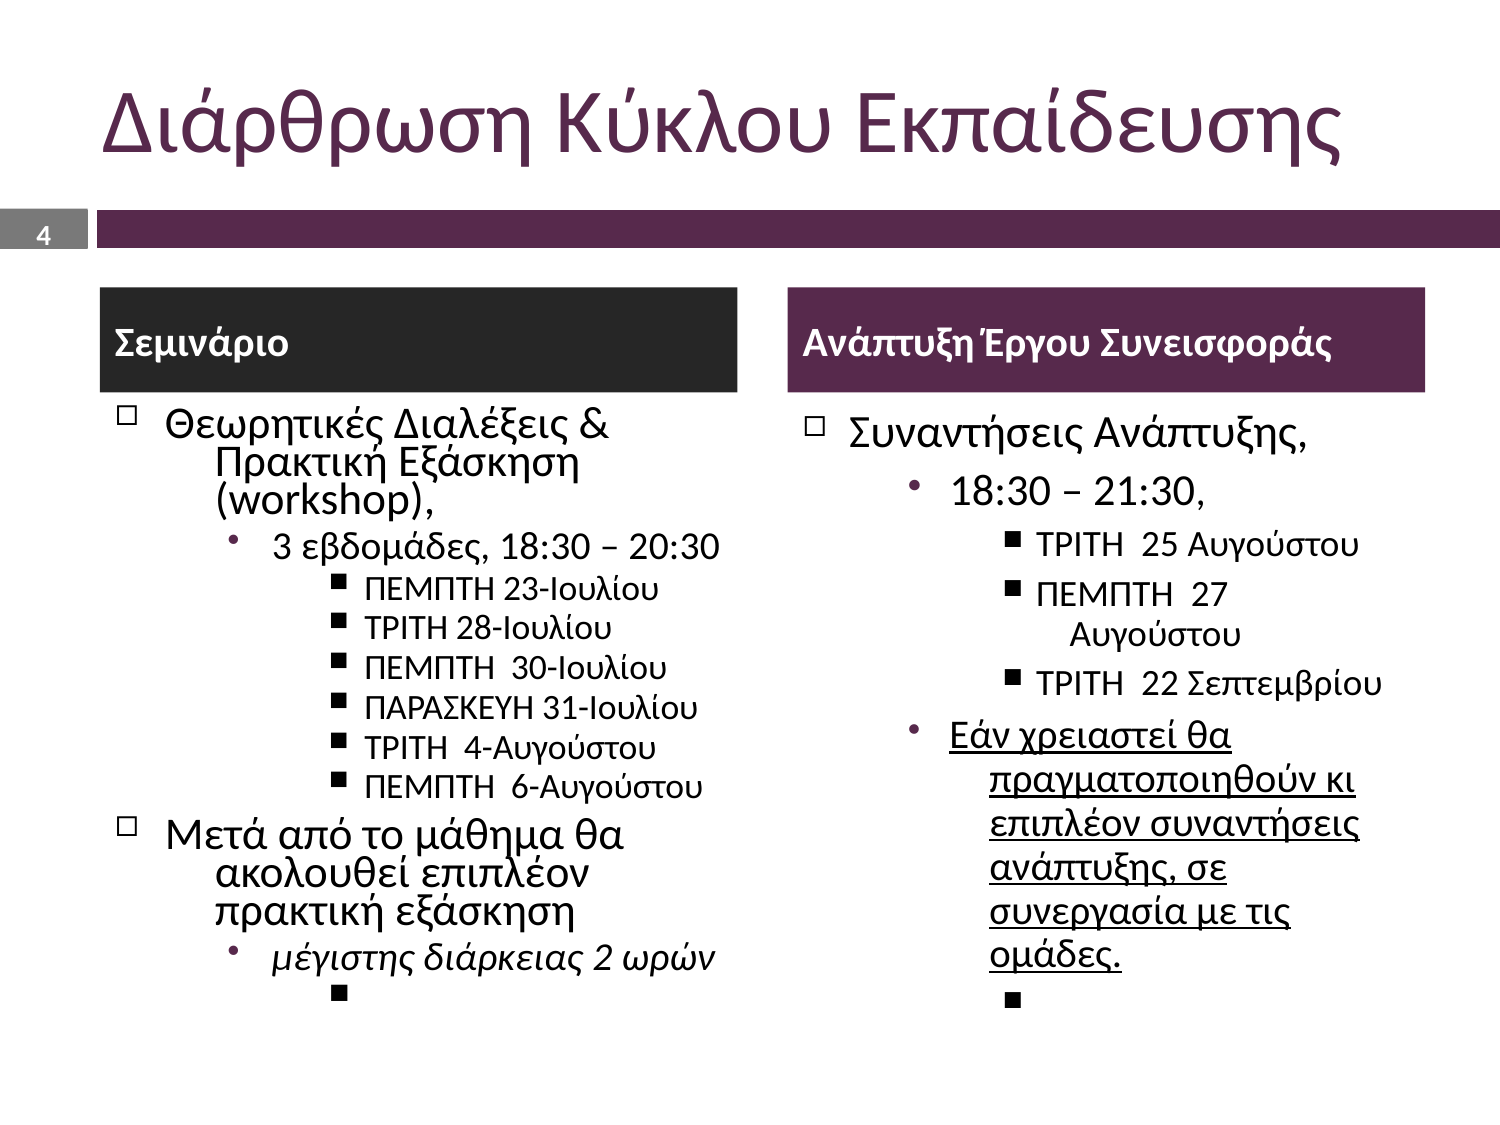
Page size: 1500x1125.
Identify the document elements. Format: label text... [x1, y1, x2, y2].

list Θεωρητικές Διαλέξεις & Πρακτική Εξάσκηση (workshop), 3 εβδομάδες, 18:30 – 20:30 ΠΕΜΠΤΗ 23-Ιουλίου ΤΡΙΤΗ 28-Ιουλίου ΠΕΜΠΤΗ 30-Ιουλίου ΠΑΡΑΣΚΕΥΗ 31-Ιουλίου ΤΡΙΤΗ 4-Αυγούστου ΠΕΜΠΤΗ 6-Αυγούστου Μετά από το μάθημα θα ακολουθεί επιπλέον πρακτική εξάσκηση μέγιστης διάρκειας 2 ωρών [99, 399, 738, 1083]
list Σεμινάριο [99, 287, 738, 393]
list Ανάπτυξη Έργου Συνεισφοράς [787, 287, 1426, 393]
list Συναντήσεις Ανάπτυξης, 18:30 – 21:30, ΤΡΙΤΗ 25 Αυγούστου ΠΕΜΠΤΗ 27 Αυγούστου ΤΡΙΤΗ 22 Σεπτεμβρίου Εάν χρειαστεί θα πραγματοποιηθούν κι επιπλέον συναντήσεις ανάπτυξης, σε συνεργασία με τις ομάδες. [787, 399, 1426, 988]
title Διάρθρωση Κύκλου Εκπαίδευσης [87, 44, 1426, 188]
text_box [0, 208, 88, 249]
